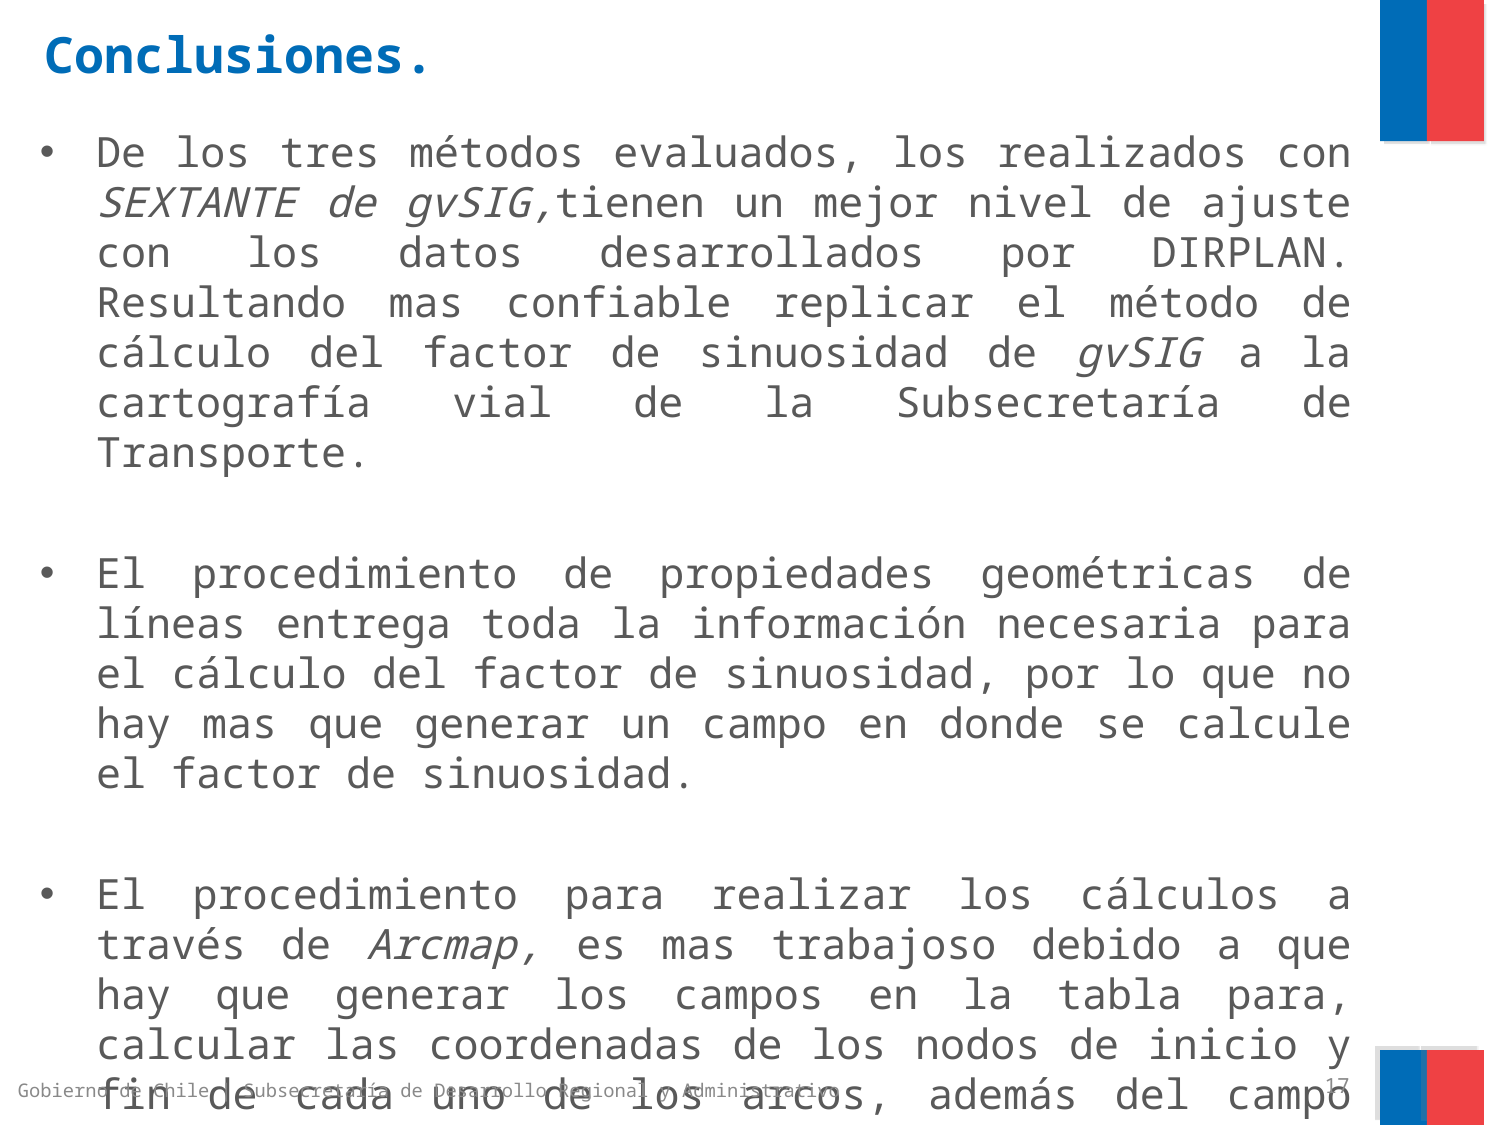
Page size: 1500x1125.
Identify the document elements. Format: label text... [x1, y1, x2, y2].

list De los tres métodos evaluados, los realizados con SEXTANTE de gvSIG,tienen un mejor nivel de ajuste con los datos desarrollados por DIRPLAN. Resultando mas confiable replicar el método de cálculo del factor de sinuosidad de gvSIG a la cartografía vial de la Subsecretaría de Transporte. El procedimiento de propiedades geométricas de líneas entrega toda la información necesaria para el cálculo del factor de sinuosidad, por lo que no hay mas que generar un campo en donde se calcule el factor de sinuosidad. El procedimiento para realizar los cálculos a través de Arcmap, es mas trabajoso debido a que hay que generar los campos en la tabla para, calcular las coordenadas de los nodos de inicio y fin de cada uno de los arcos, además del campo para el cálculo de la distancia euclidiana . [24, 118, 1367, 1086]
text_box Gobierno de Chile | Subsecretaría de Desarrollo Regional y Administrativo [3, 1070, 976, 1112]
text_box <número> [1014, 1070, 1365, 1103]
title Conclusiones. [29, 16, 1369, 148]
